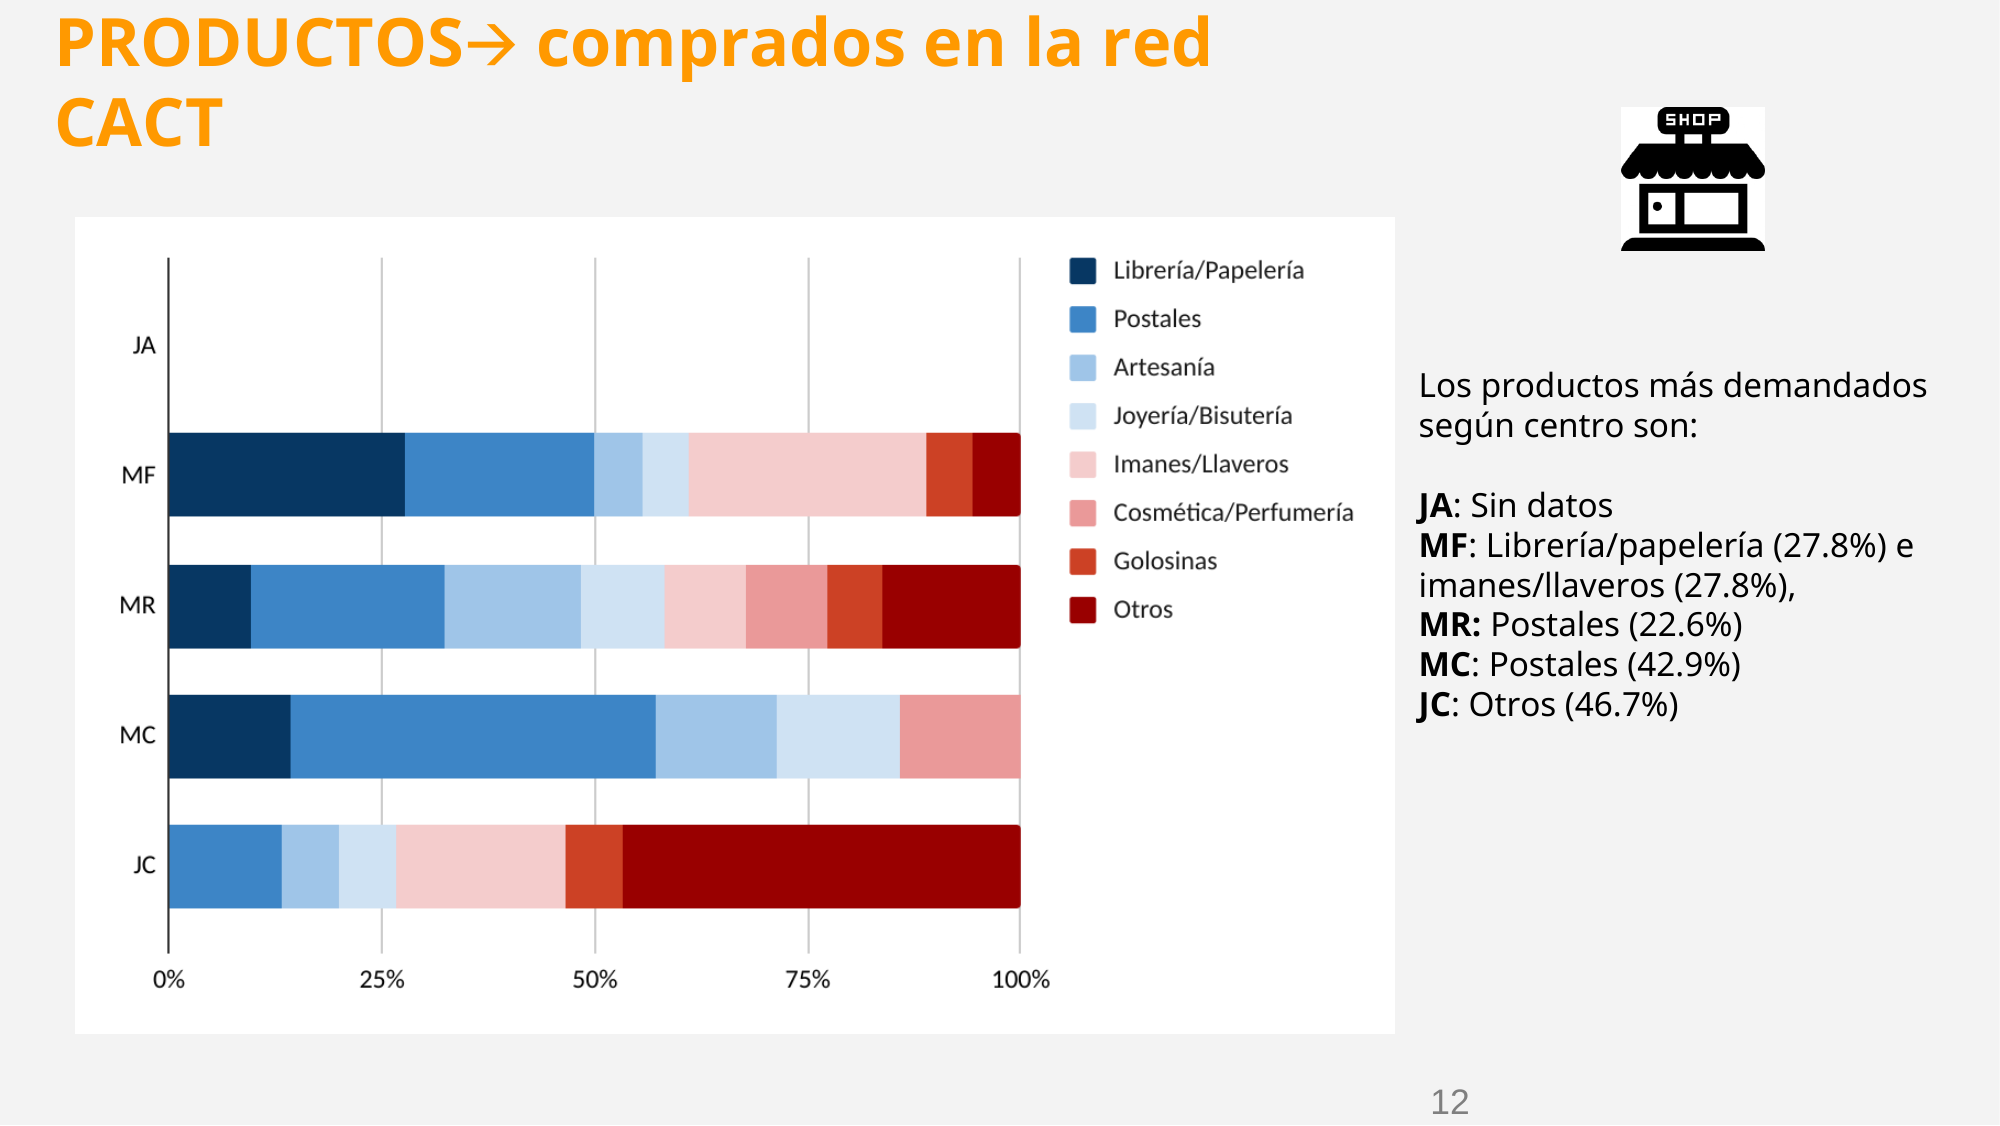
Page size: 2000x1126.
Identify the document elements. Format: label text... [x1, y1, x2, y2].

picture [75, 217, 1395, 1034]
text_box PRODUCTOS🡪 comprados en la red CACT [54, 0, 1276, 120]
text_box Los productos más demandados según centro son: JA: Sin datos MF: Librería/papelería (27.8%) e imanes/llaveros (27.8%), MR: Postales (22.6%) MC: Postales (42.9%) JC: Otros (46.7%) [1403, 356, 1983, 571]
picture [1621, 107, 1765, 251]
text_box <número> [1412, 1069, 1880, 1126]
